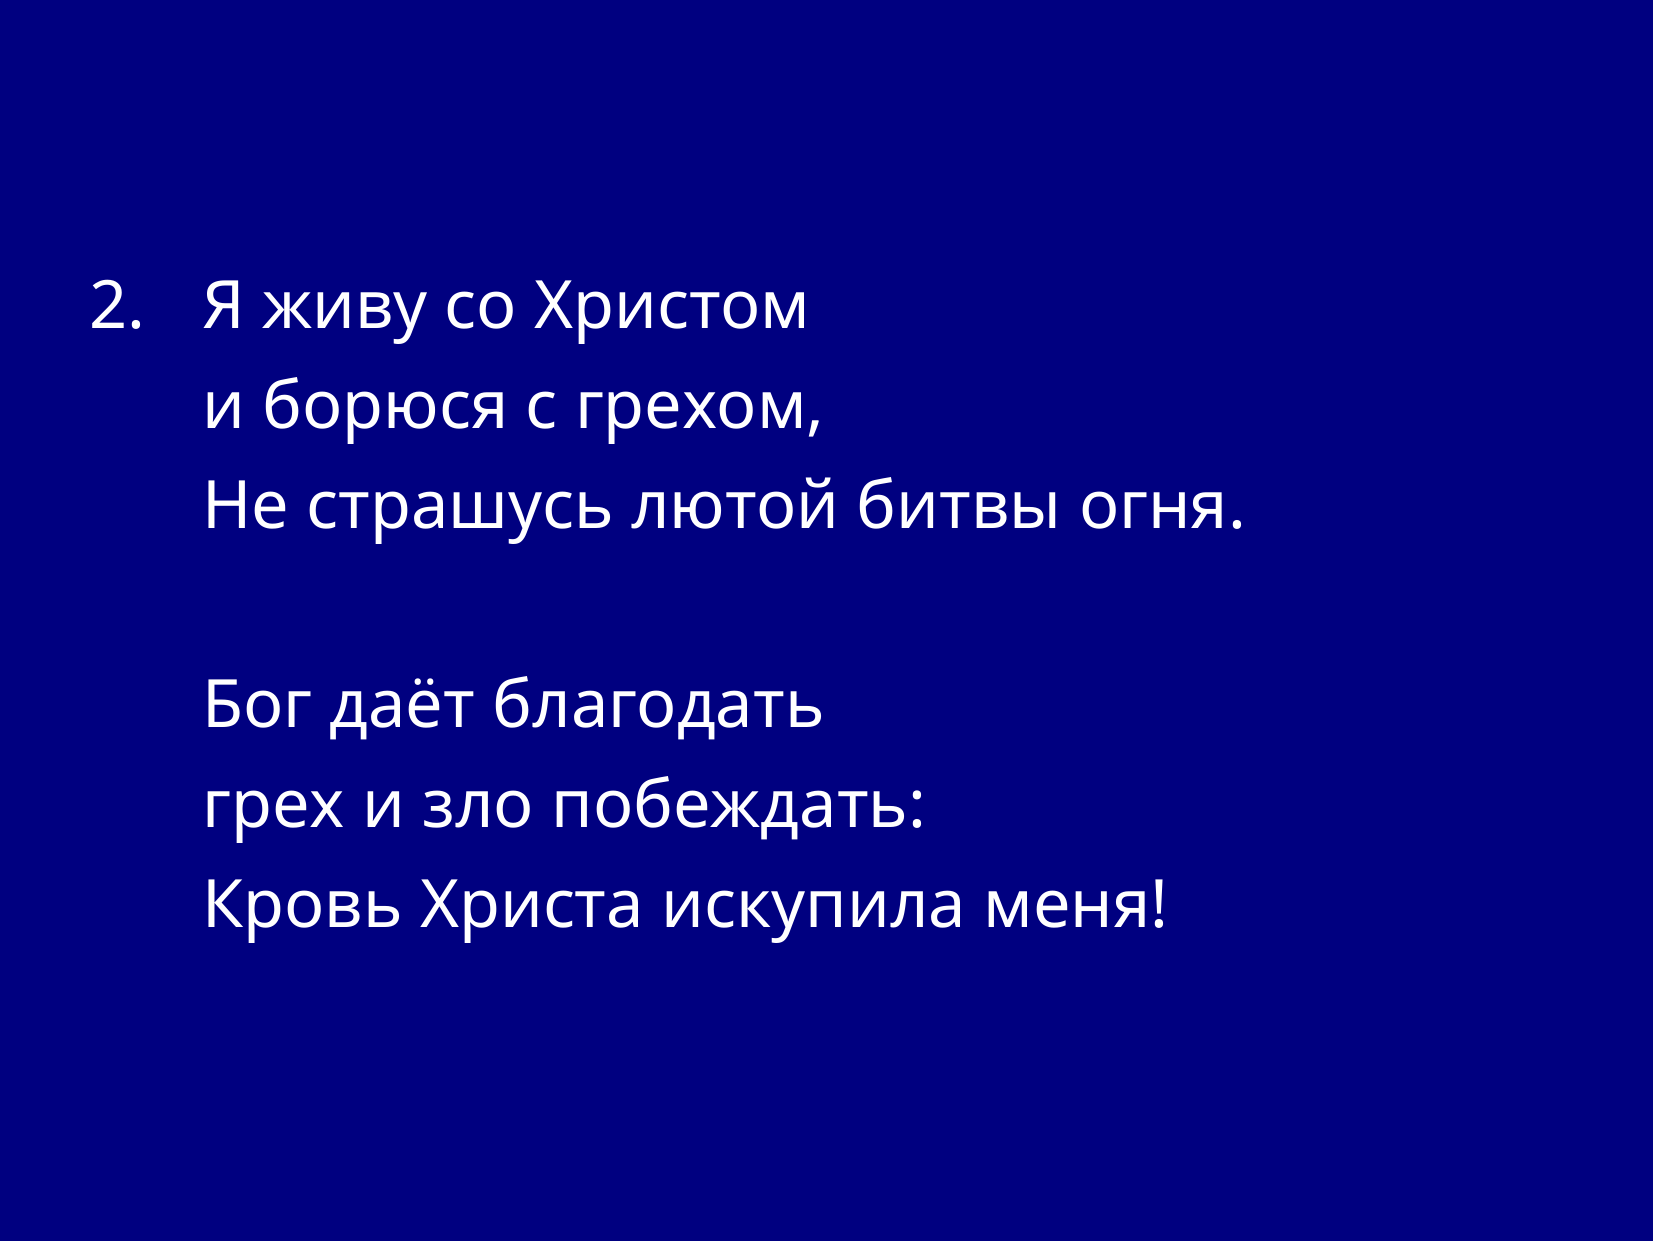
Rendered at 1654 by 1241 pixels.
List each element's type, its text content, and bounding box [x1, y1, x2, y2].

text_box 2. Я живу со Христом и борюся с грехом, Не страшусь лютой битвы огня. Бог даёт благодать грех и зло побеждать: Кровь Христа искупила меня! [75, 150, 1576, 1163]
